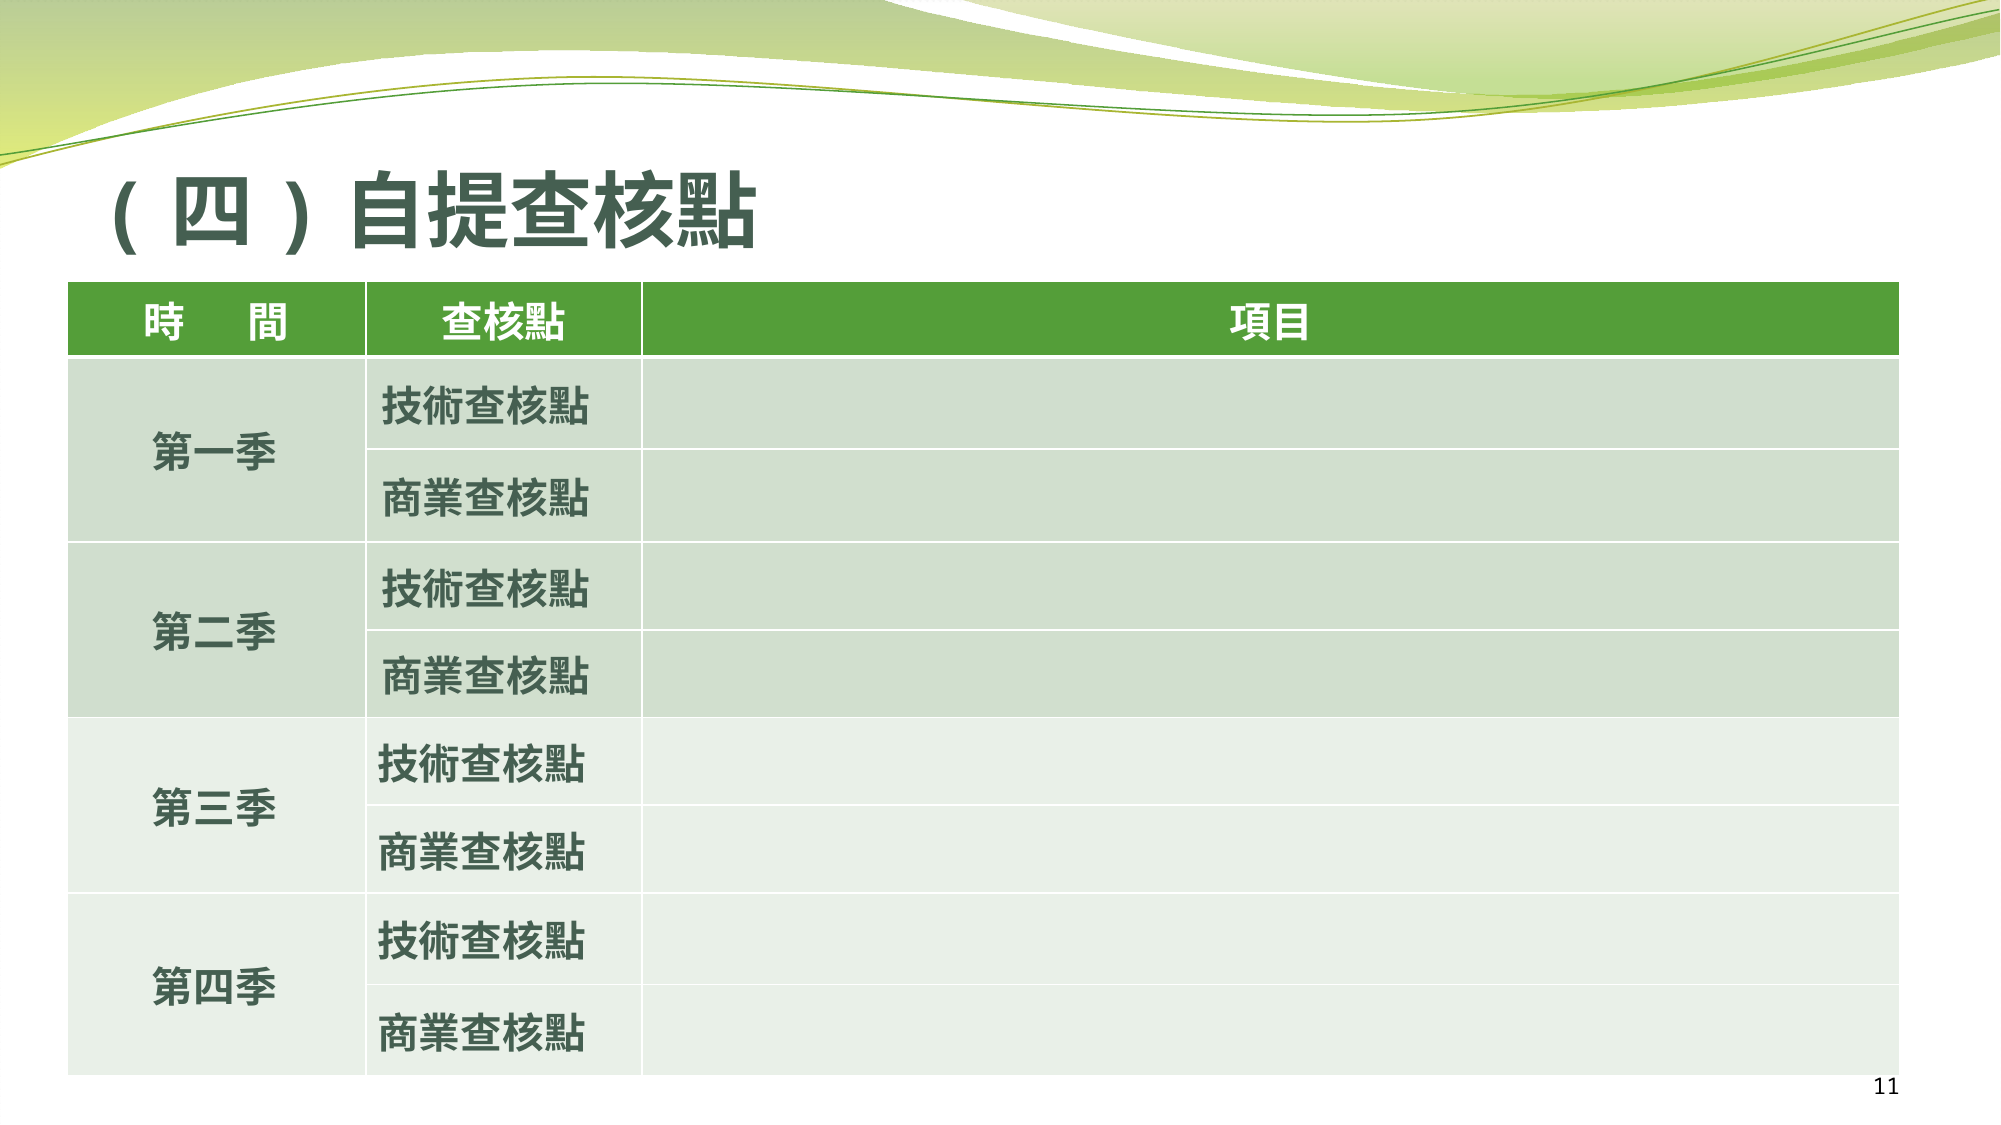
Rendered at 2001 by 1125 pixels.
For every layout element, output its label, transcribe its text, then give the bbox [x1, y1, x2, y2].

table_header 查核點 [367, 282, 641, 355]
table_cell [643, 543, 1899, 629]
table_cell 技術查核點 [367, 543, 641, 629]
table_cell 第三季 [68, 718, 365, 892]
table_cell 商業查核點 [367, 985, 641, 1075]
table_cell [643, 806, 1899, 892]
table_cell 第一季 [68, 359, 365, 541]
table_header 項目 [643, 282, 1899, 355]
table_cell 第四季 [68, 894, 365, 1075]
table_cell 商業查核點 [367, 450, 641, 541]
table_cell [643, 631, 1899, 717]
title (四)自提查核點 [99, 70, 1900, 258]
table_cell [643, 359, 1899, 448]
table_cell 技術查核點 [367, 718, 641, 804]
table_header 時 間 [68, 282, 365, 355]
table_cell 商業查核點 [367, 631, 641, 717]
table_cell 第二季 [68, 543, 365, 717]
table_cell 技術查核點 [367, 359, 641, 448]
table_cell [643, 985, 1899, 1075]
table_cell 技術查核點 [367, 894, 641, 984]
table_cell [643, 894, 1899, 984]
table_cell [643, 450, 1899, 541]
slide_number <編號> [1733, 1077, 1900, 1103]
table_cell [643, 718, 1899, 804]
table_cell 商業查核點 [367, 806, 641, 892]
